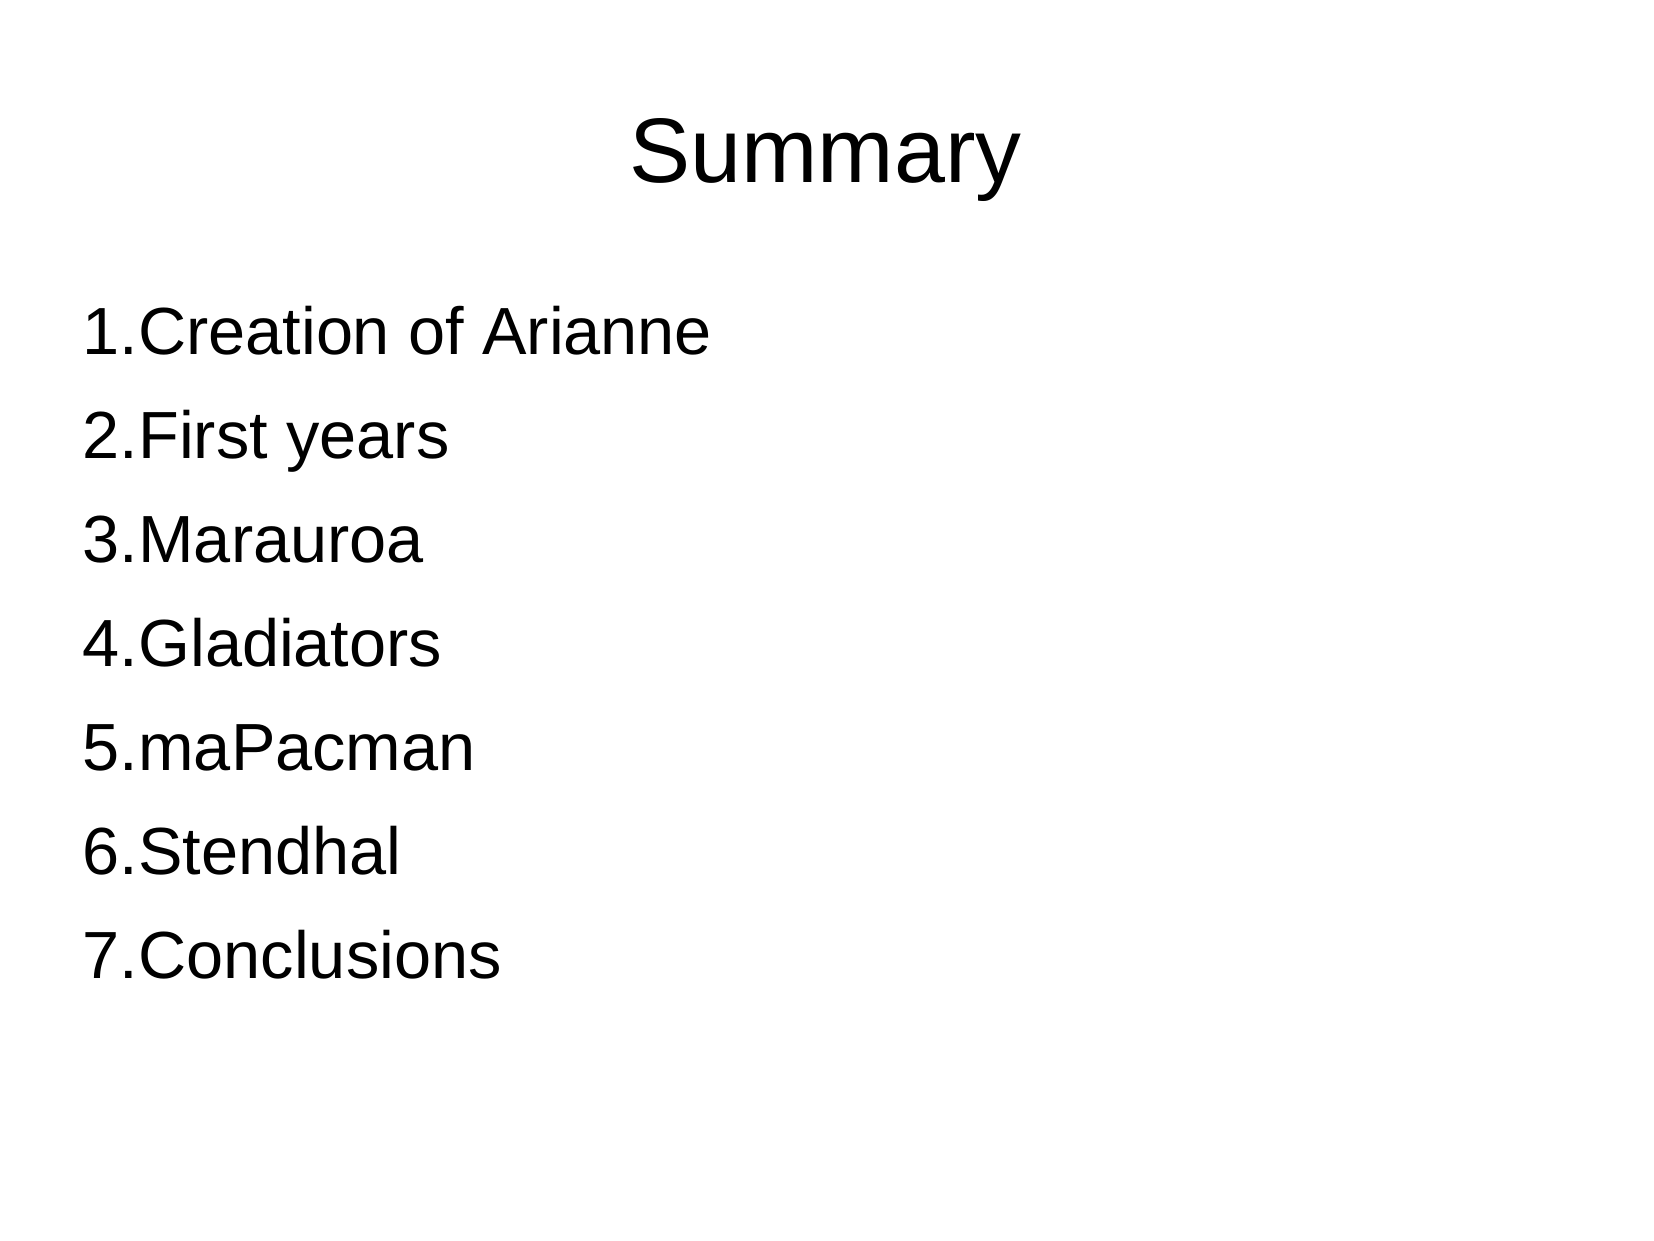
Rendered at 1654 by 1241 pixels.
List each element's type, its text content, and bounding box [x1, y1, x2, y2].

list Creation of Arianne First years Marauroa Gladiators maPacman Stendhal Conclusions [82, 290, 1569, 1107]
title Summary [82, 49, 1569, 255]
